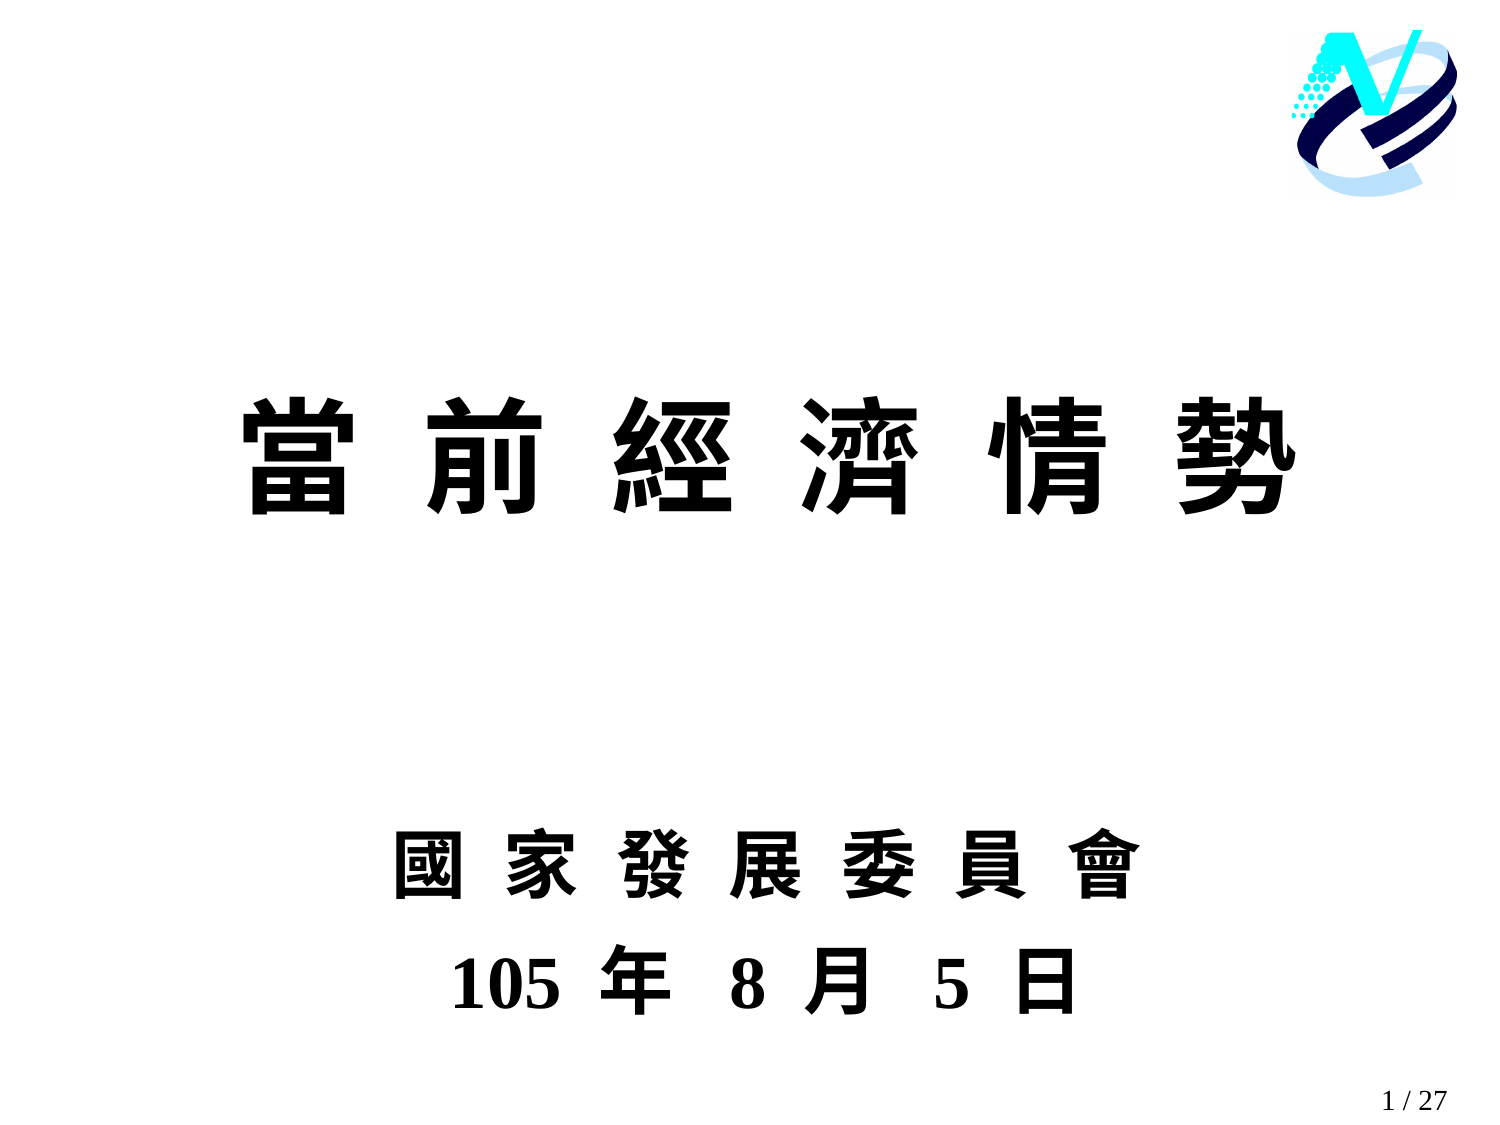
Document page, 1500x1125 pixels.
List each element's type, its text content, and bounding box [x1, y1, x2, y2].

picture [1291, 30, 1457, 197]
title 當 前 經 濟 情 勢 [103, 349, 1430, 536]
text_box 國 家 發 展 委 員 會 105 年 8 月 5 日 [241, 792, 1292, 1031]
